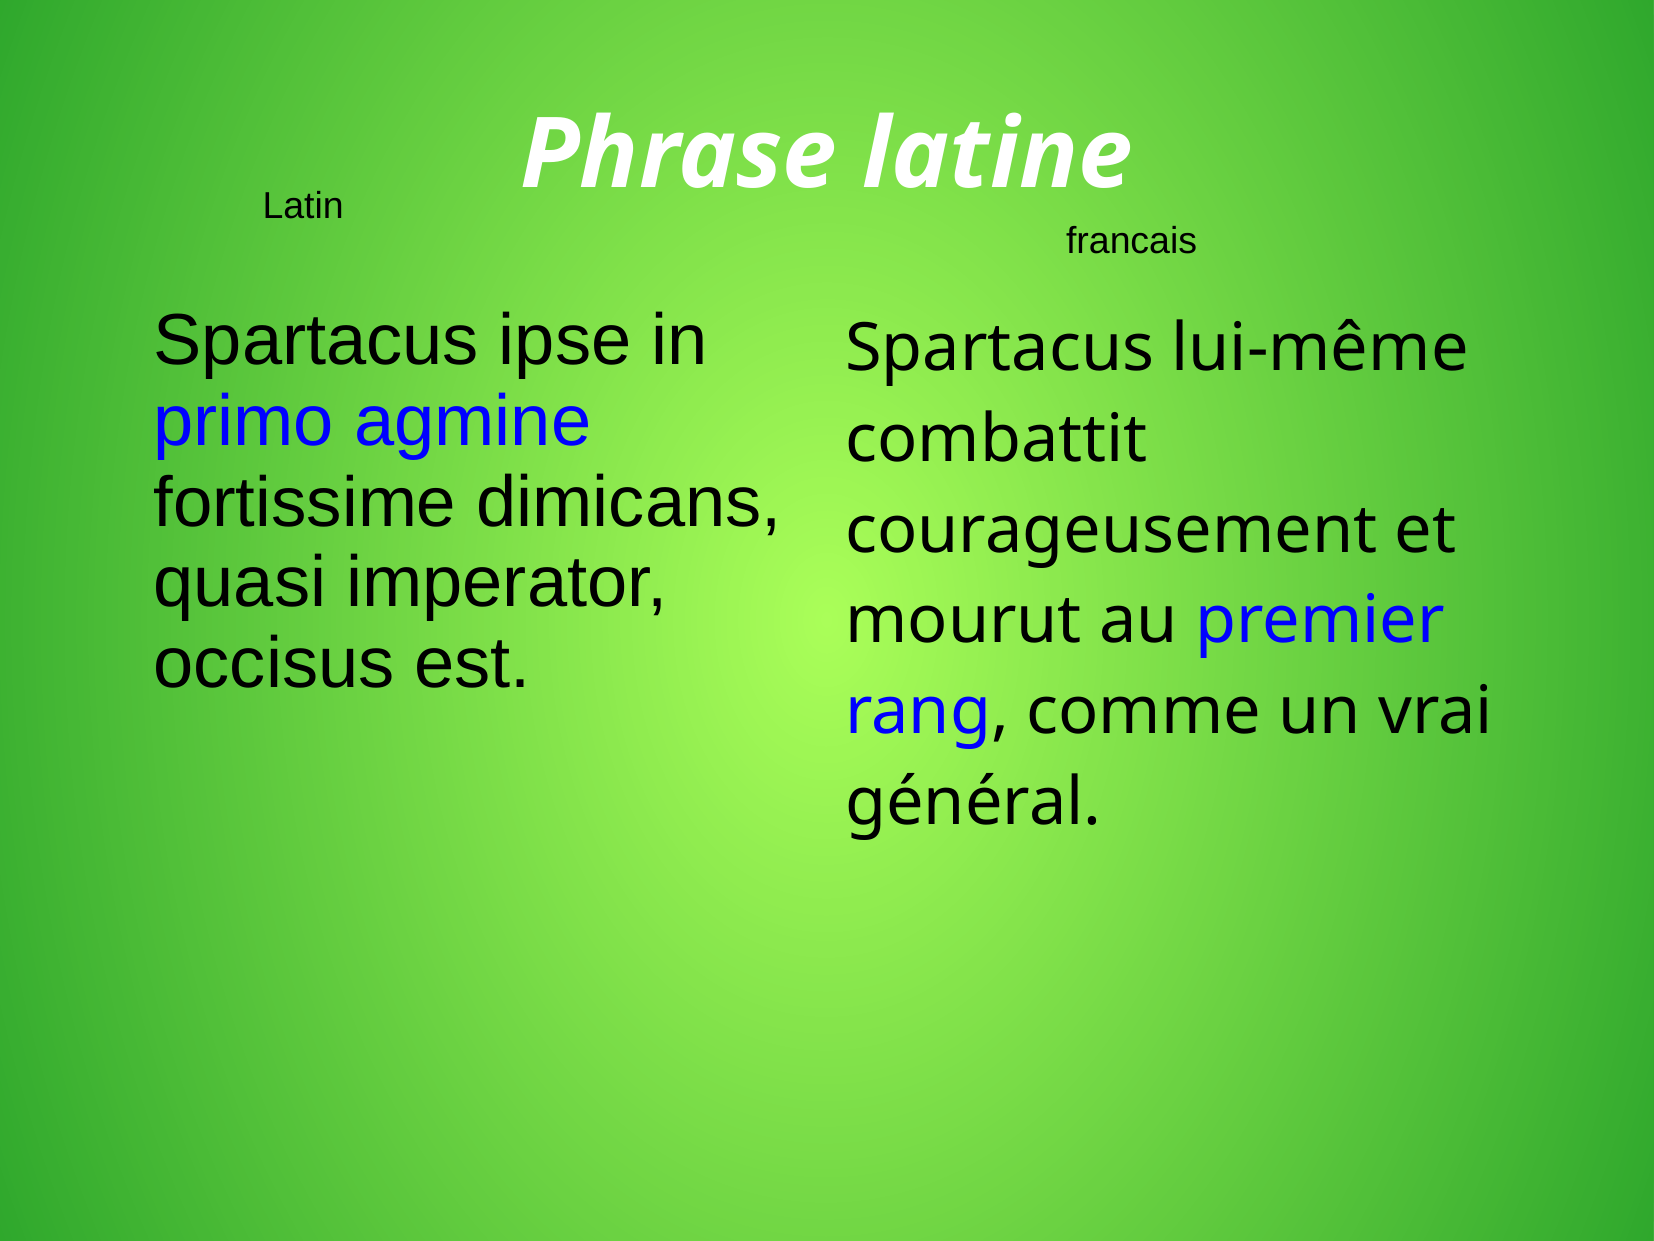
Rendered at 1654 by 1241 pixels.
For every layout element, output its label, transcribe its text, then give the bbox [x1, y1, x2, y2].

text_box Latin [248, 177, 508, 235]
list Spartacus ipse in primo agmine fortissime dimicans, quasi imperator, occisus est. [82, 299, 809, 1019]
text_box francais [1051, 212, 1212, 270]
title Phrase latine [82, 47, 1571, 252]
list Spartacus lui-même combattit courageusement et mourut au premier rang, comme un vrai général. [845, 299, 1572, 1019]
